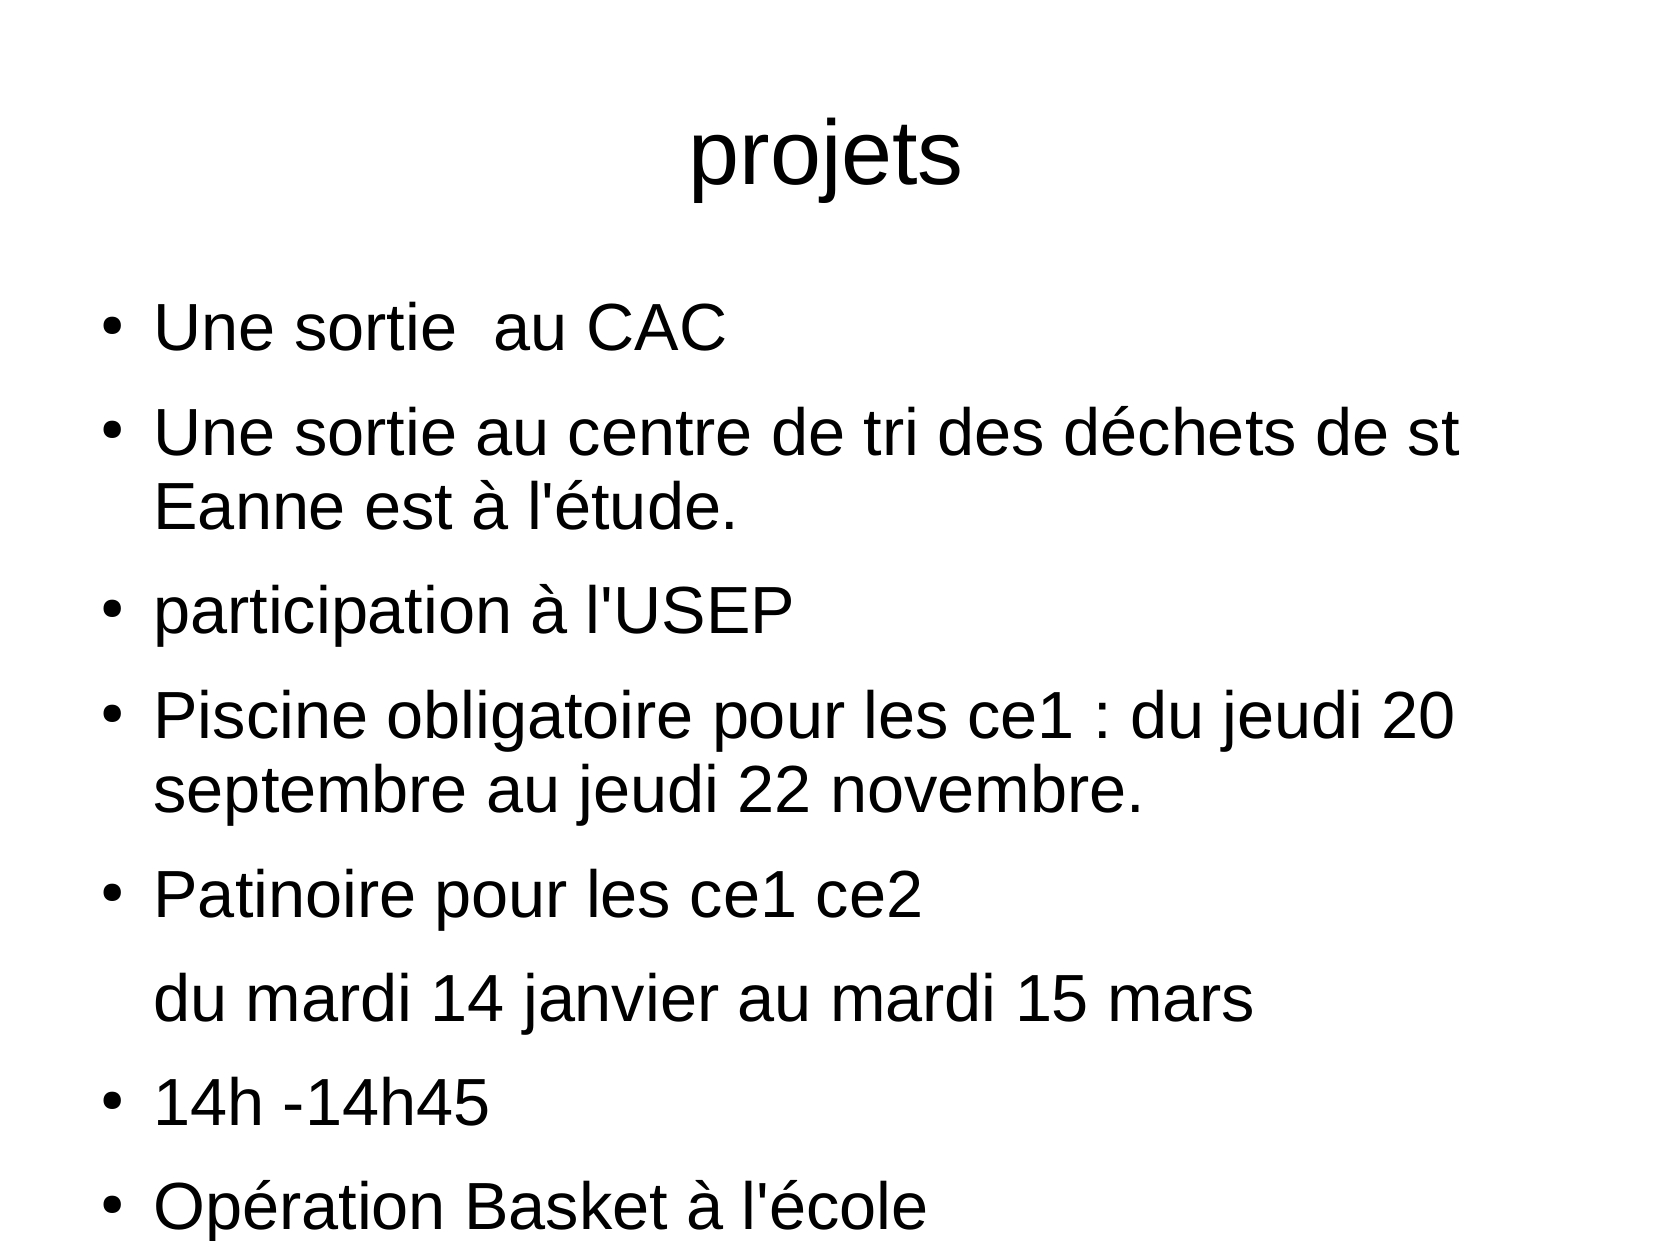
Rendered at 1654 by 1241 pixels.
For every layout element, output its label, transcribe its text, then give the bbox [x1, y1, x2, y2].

title projets [82, 49, 1571, 257]
list Une sortie au CAC Une sortie au centre de tri des déchets de st Eanne est à l'étude. participation à l'USEP Piscine obligatoire pour les ce1 : du jeudi 20 septembre au jeudi 22 novembre. Patinoire pour les ce1 ce2 du mardi 14 janvier au mardi 15 mars 14h -14h45 Opération Basket à l'école [82, 290, 1571, 1241]
